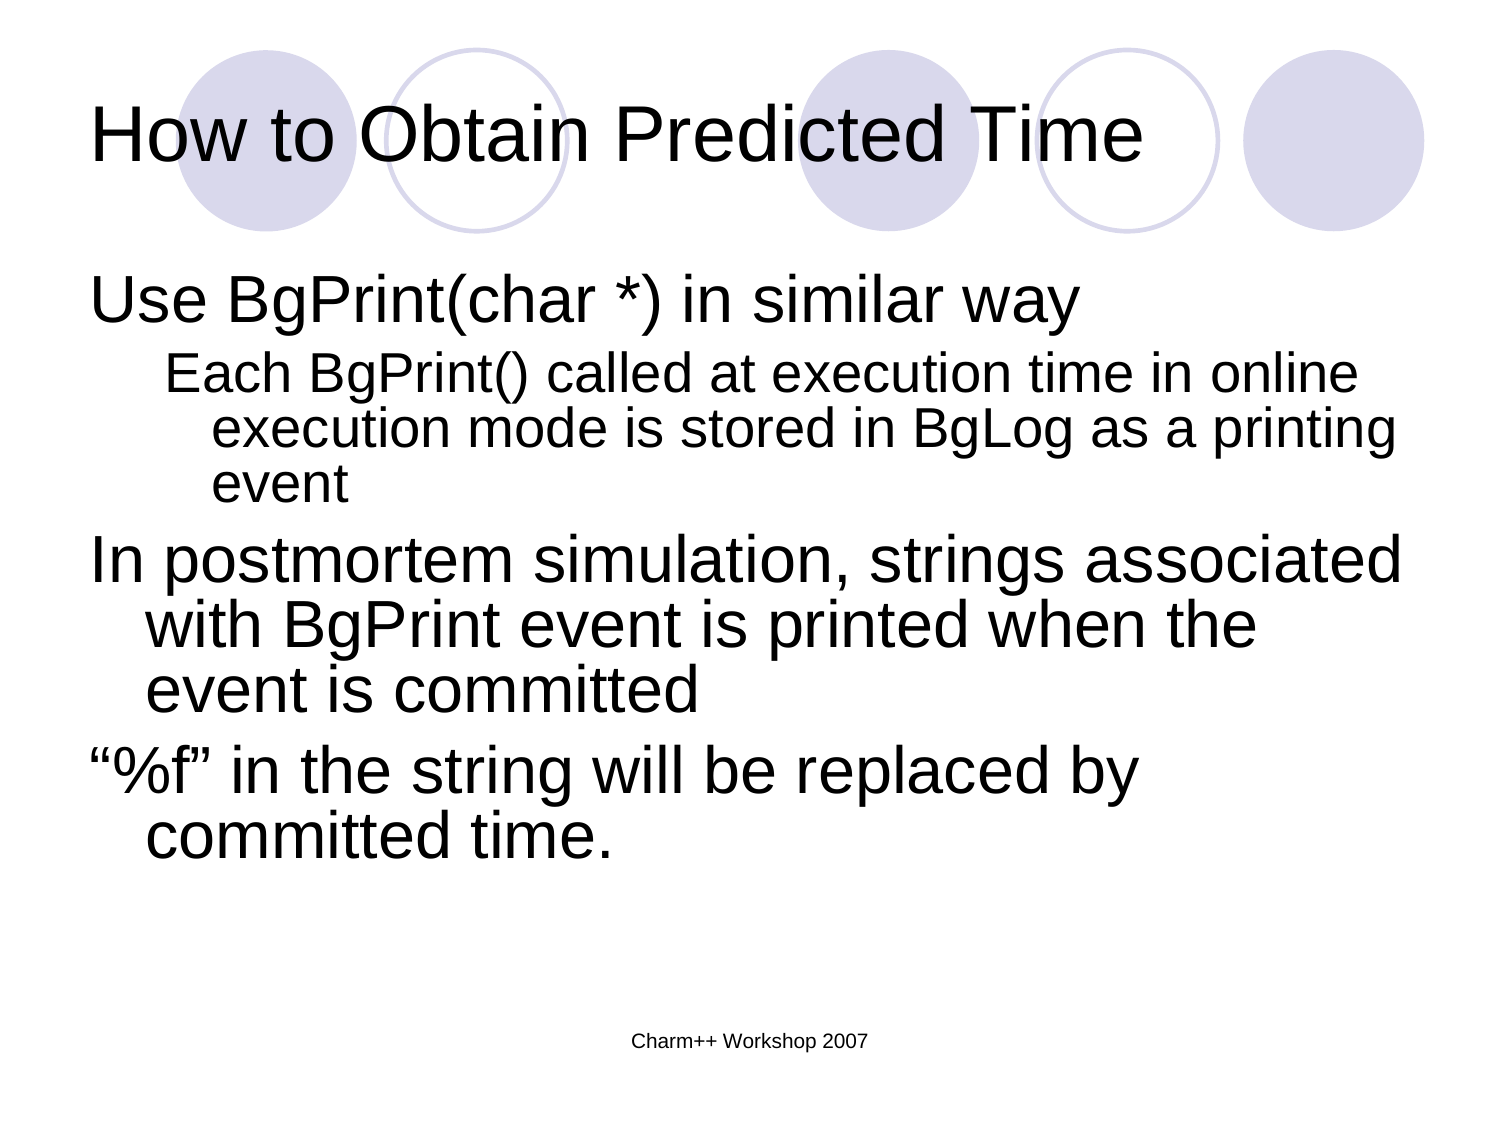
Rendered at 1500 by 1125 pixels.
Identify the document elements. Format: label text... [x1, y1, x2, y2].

title How to Obtain Predicted Time [75, 45, 1426, 233]
list Use BgPrint(char *) in similar way Each BgPrint() called at execution time in online execution mode is stored in BgLog as a printing event In postmortem simulation, strings associated with BgPrint event is printed when the event is committed “%f” in the string will be replaced by committed time. [75, 262, 1426, 1006]
